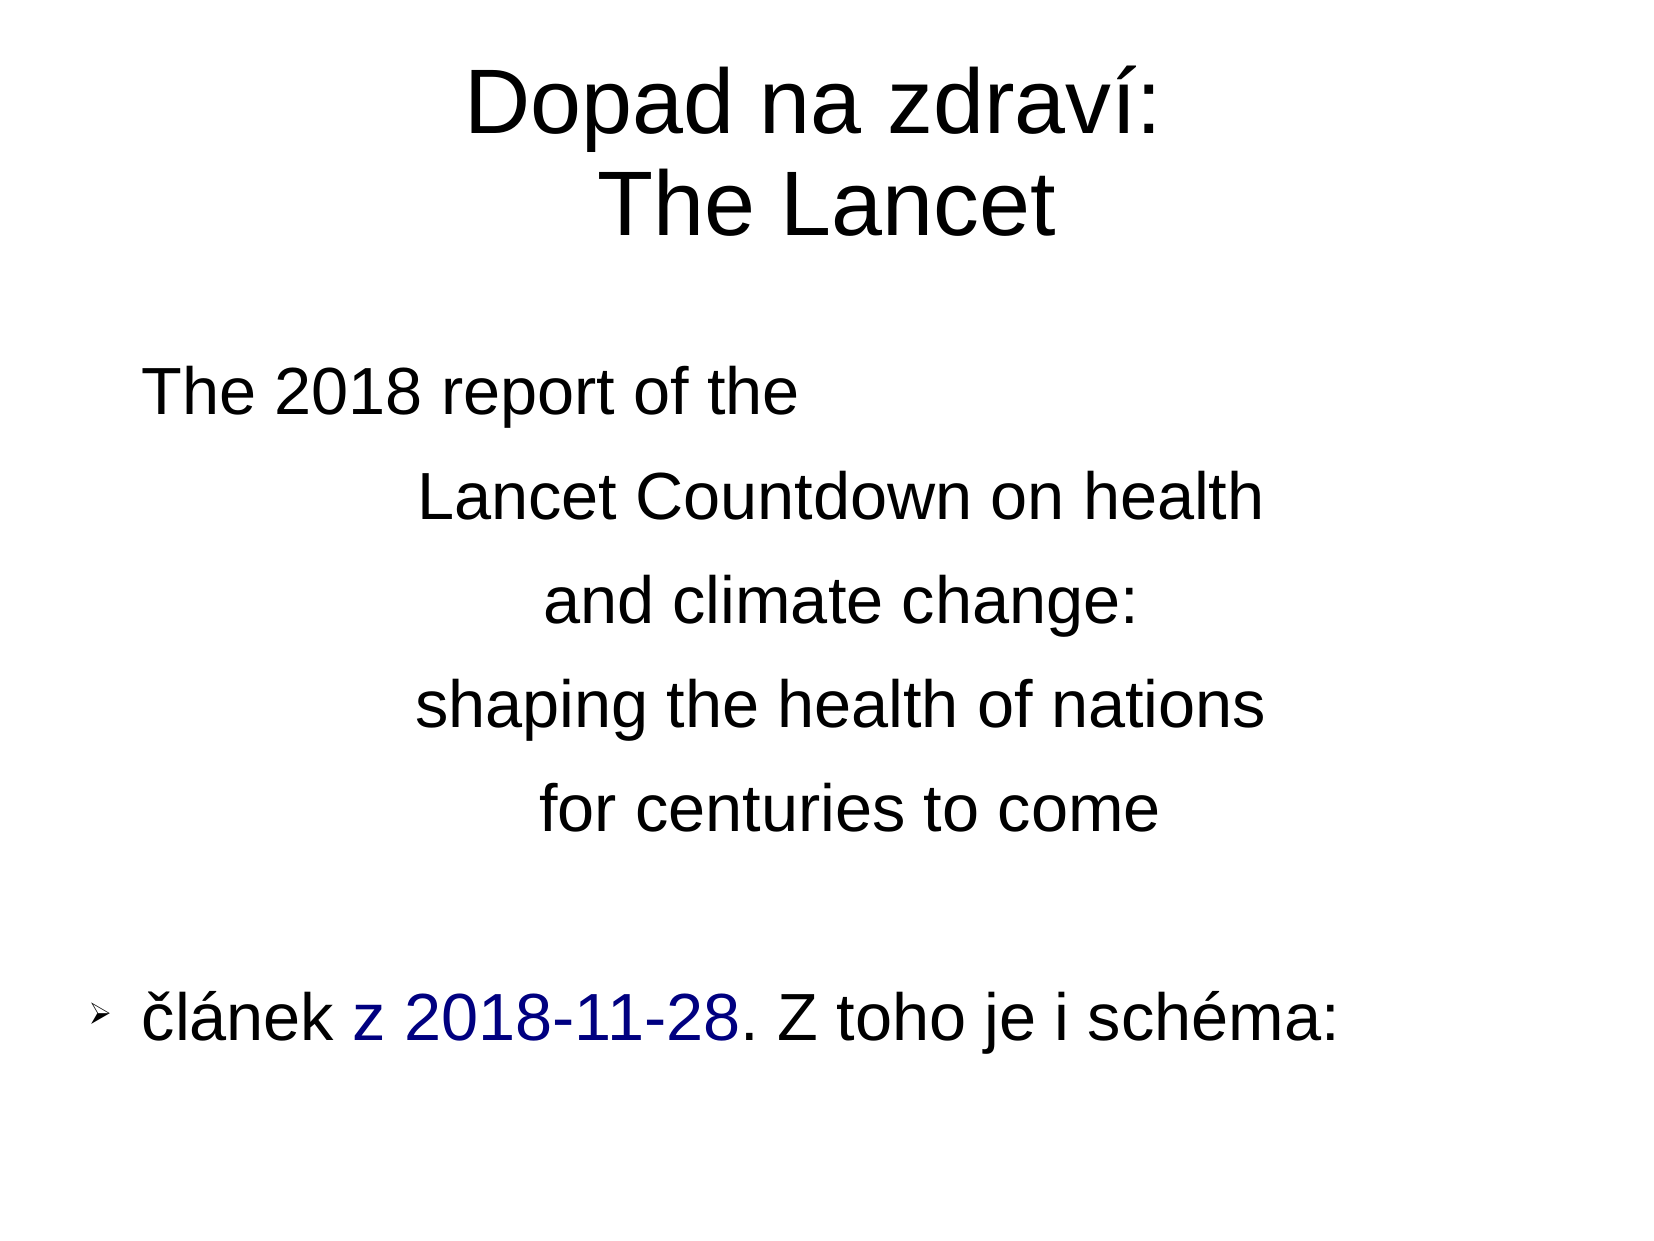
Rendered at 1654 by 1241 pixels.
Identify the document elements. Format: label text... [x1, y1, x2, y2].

title Dopad na zdraví: The Lancet [82, 49, 1571, 257]
list The 2018 report of the Lancet Countdown on health and climate change: shaping the health of nations for centuries to come článek z 2018-11-28. Z toho je i schéma: [70, 354, 1559, 1173]
